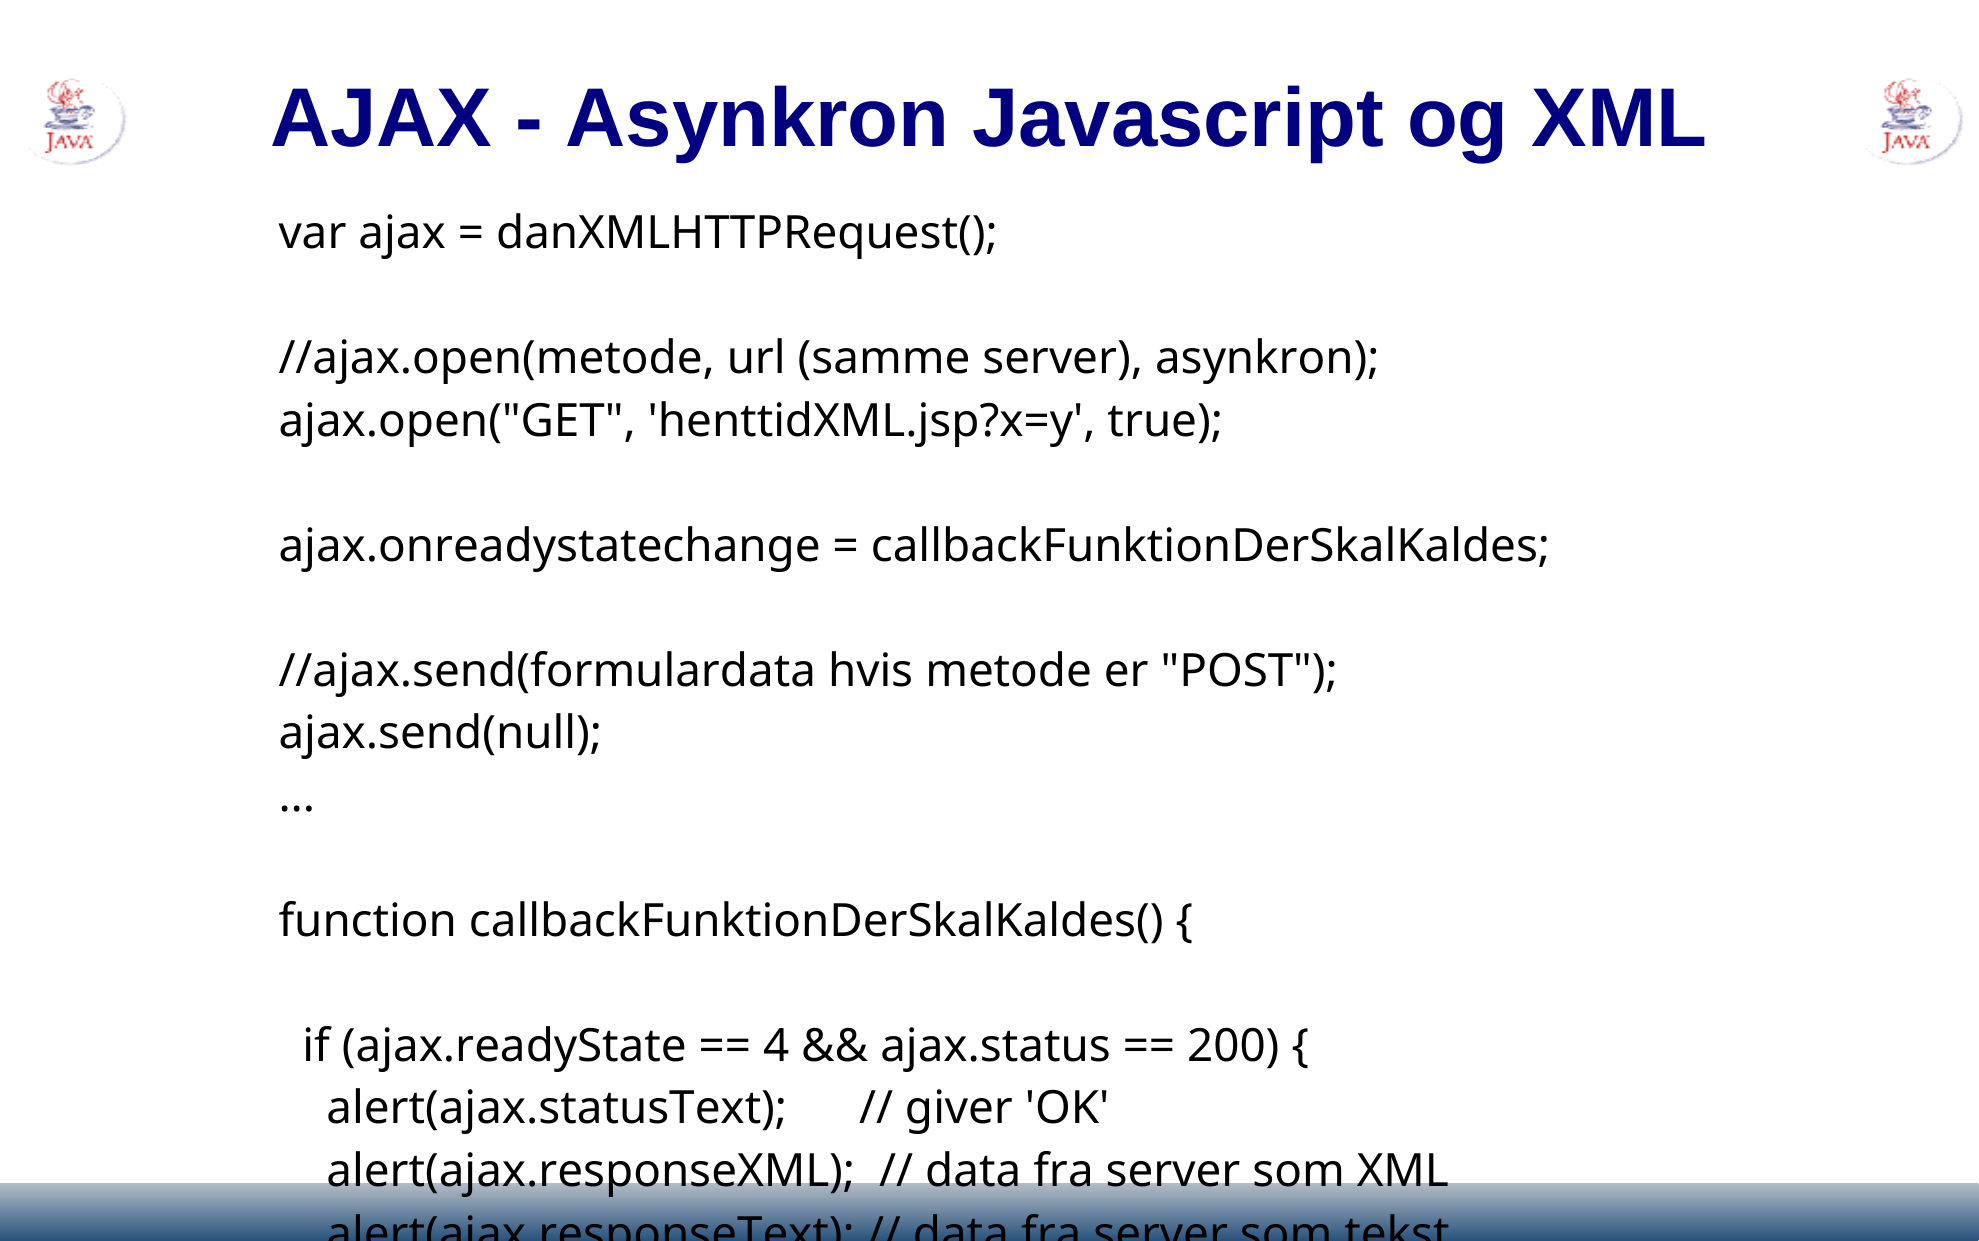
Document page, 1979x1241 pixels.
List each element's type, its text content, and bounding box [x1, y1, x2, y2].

text_box var ajax = danXMLHTTPRequest(); //ajax.open(metode, url (samme server), asynkron); ajax.open("GET", 'henttidXML.jsp?x=y', true); ajax.onreadystatechange = callbackFunktionDerSkalKaldes; //ajax.send(formulardata hvis metode er "POST"); ajax.send(null); ... function callbackFunktionDerSkalKaldes() { if (ajax.readyState == 4 && ajax.status == 200) { alert(ajax.statusText); // giver 'OK' alert(ajax.responseXML); // data fra server som XML alert(ajax.responseText); // data fra server som tekst [278, 199, 1756, 1171]
title AJAX - Asynkron Javascript og XML [126, 14, 1853, 222]
picture [1853, 71, 1968, 169]
picture [12, 71, 126, 169]
